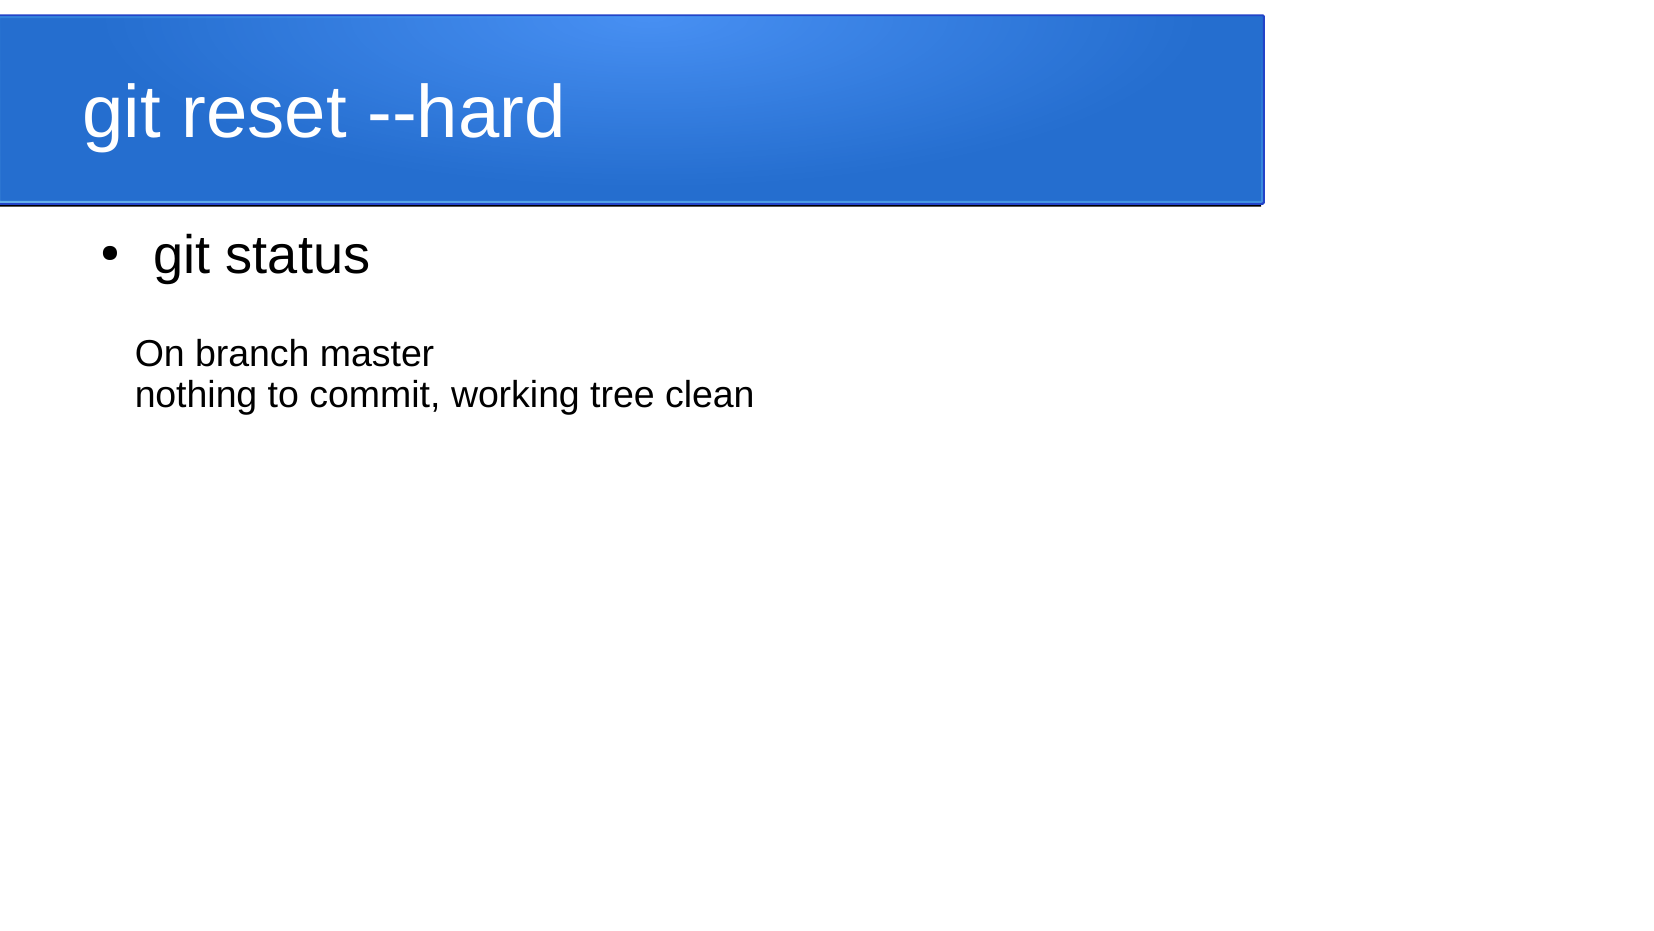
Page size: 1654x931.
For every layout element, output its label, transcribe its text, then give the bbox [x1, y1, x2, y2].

text_box On branch master nothing to commit, working tree clean [120, 324, 1471, 466]
list git status [82, 224, 1571, 764]
title git reset --hard [82, 35, 1235, 189]
